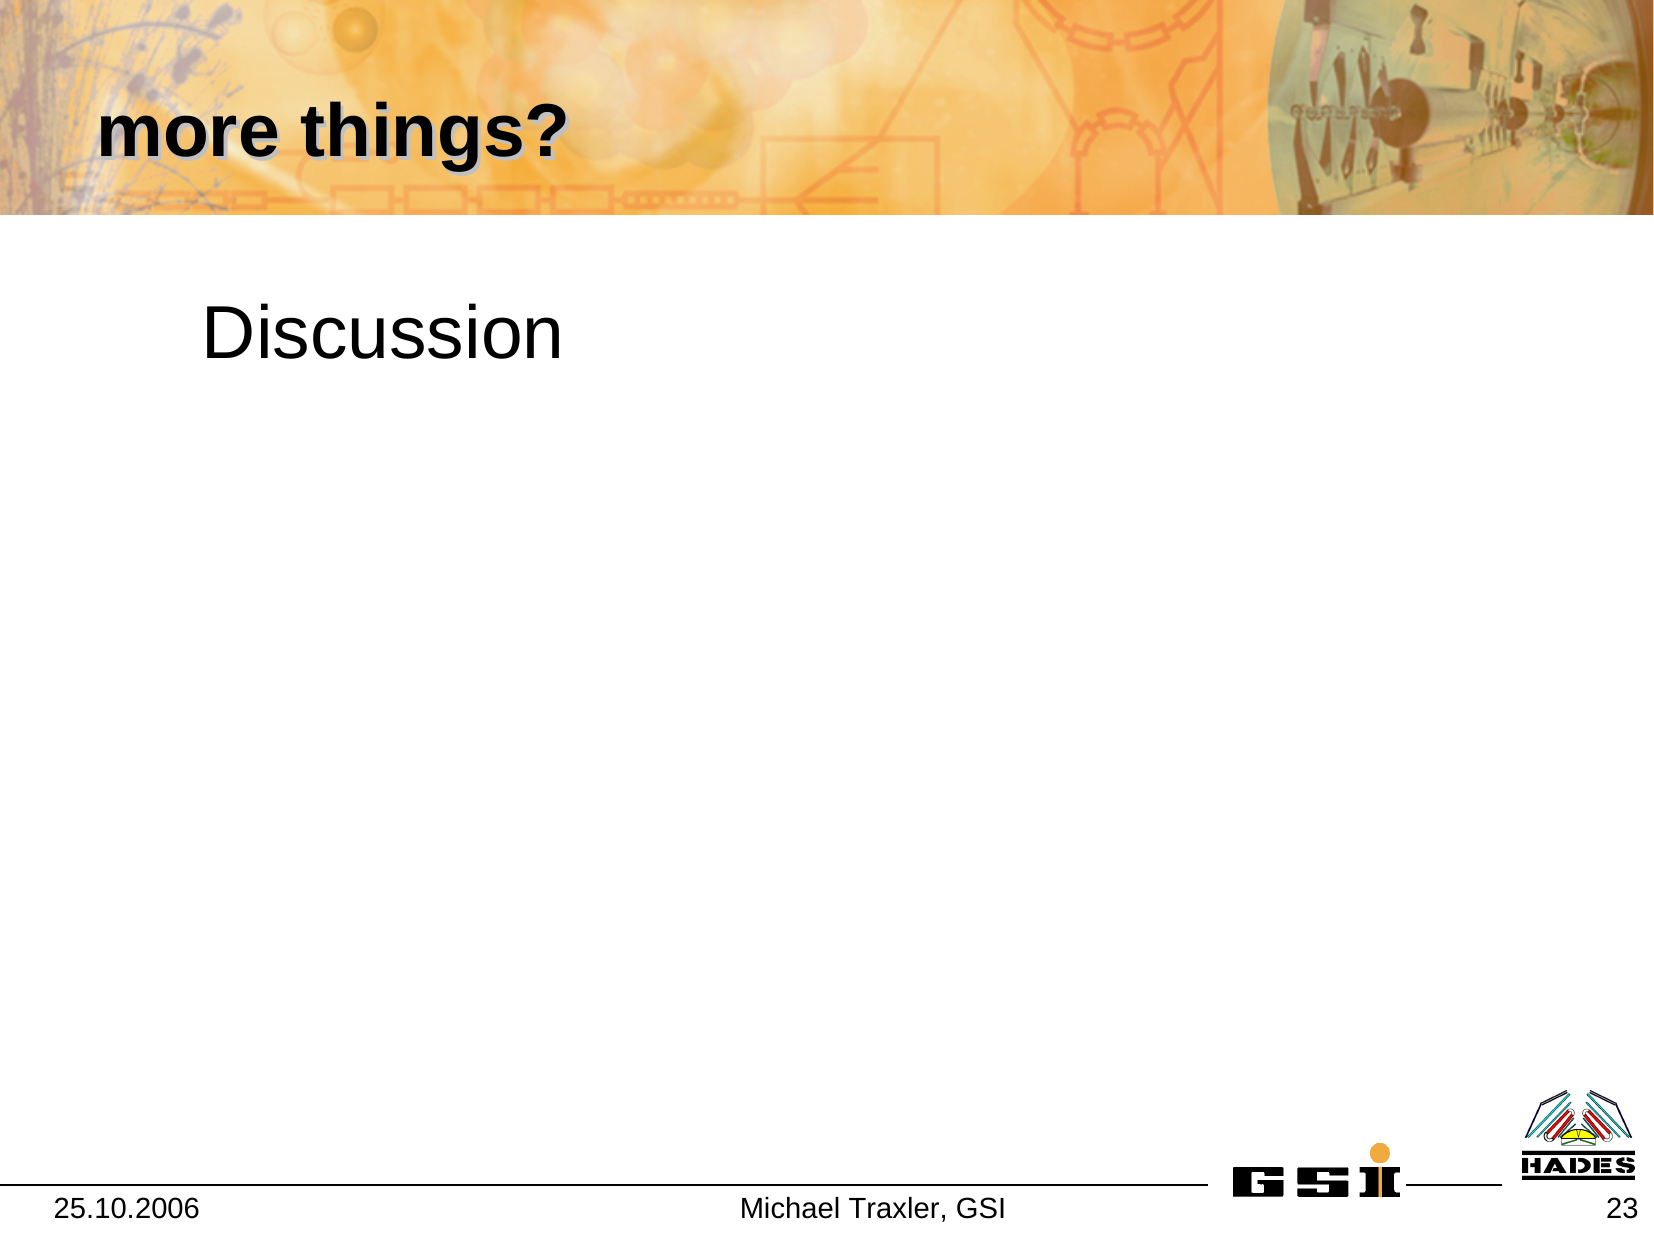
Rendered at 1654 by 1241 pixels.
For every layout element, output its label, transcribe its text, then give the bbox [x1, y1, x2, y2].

picture [0, 0, 1654, 215]
picture [1522, 1090, 1635, 1180]
title more things? [96, 34, 1502, 227]
picture [1233, 1143, 1400, 1197]
list Discussion [82, 290, 1571, 1033]
